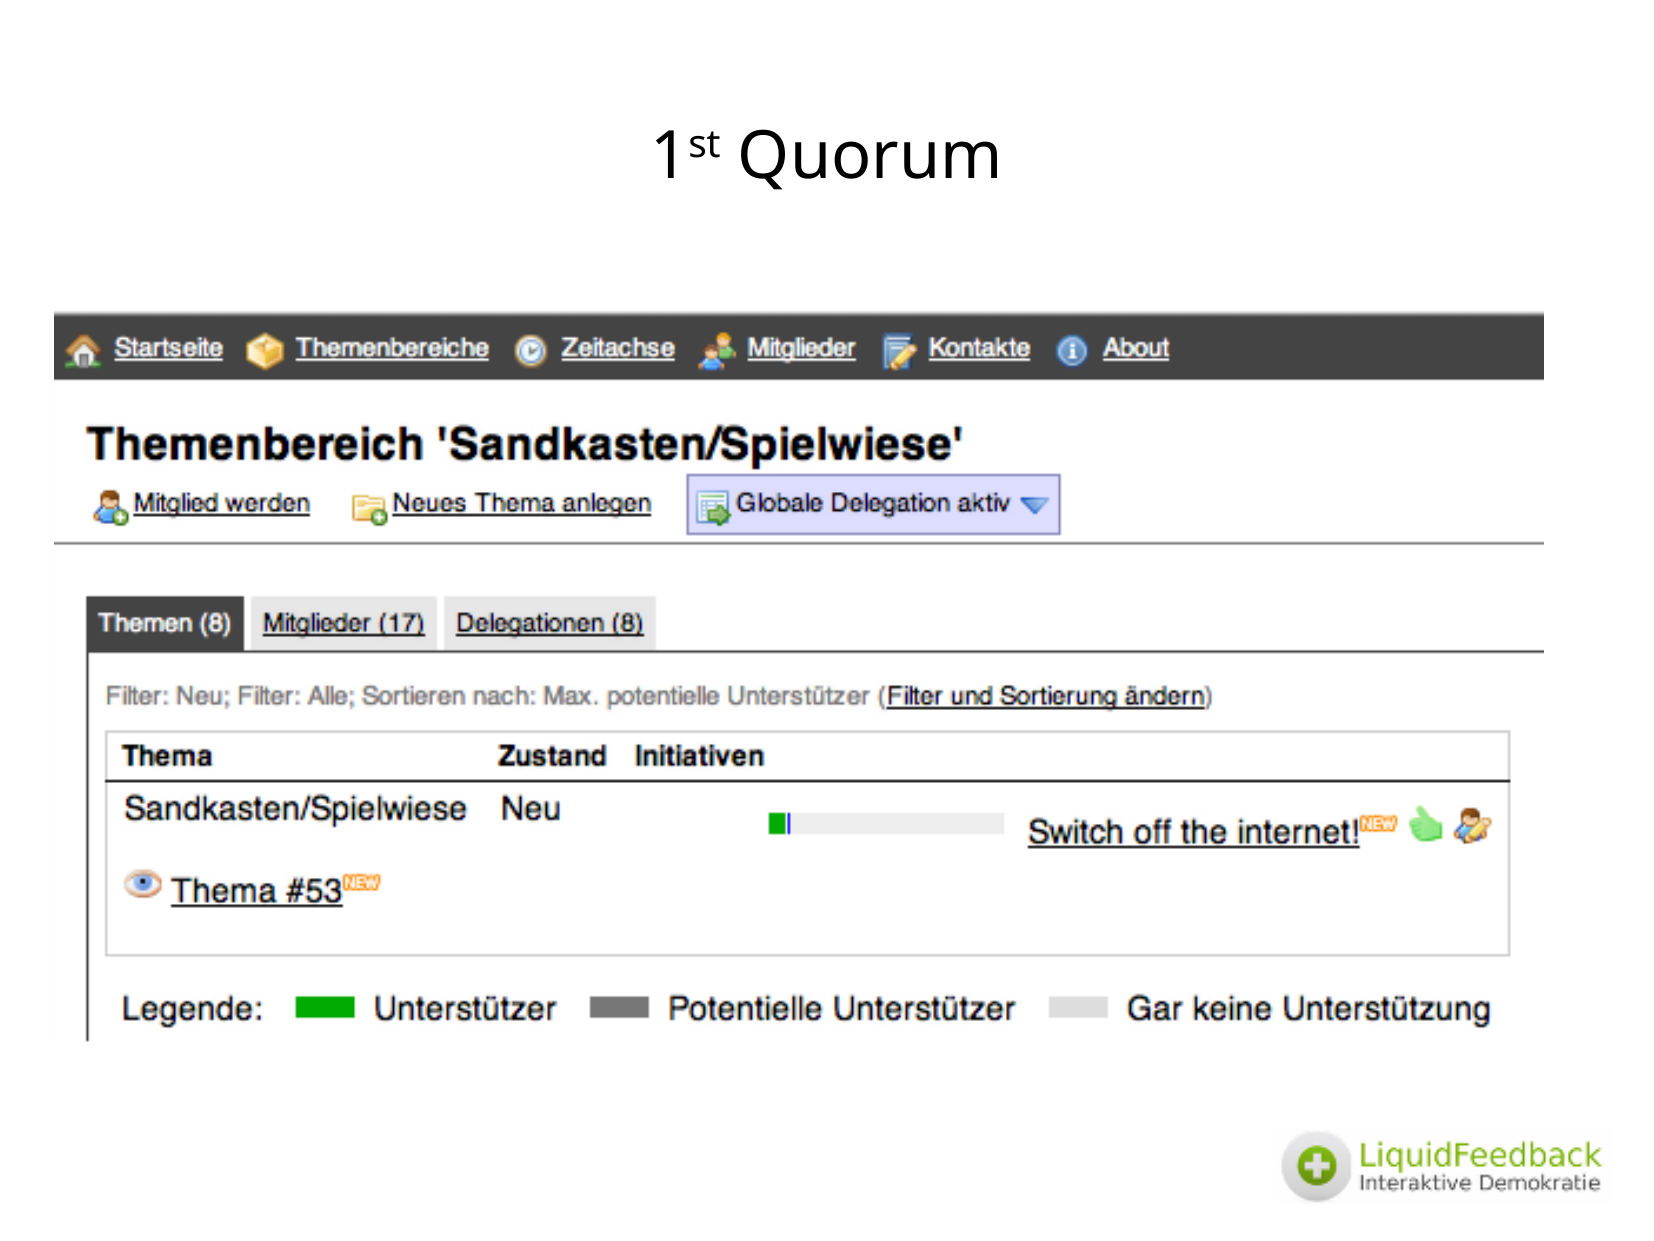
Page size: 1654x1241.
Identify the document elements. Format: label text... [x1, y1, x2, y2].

picture [54, 265, 1544, 1089]
picture [1276, 1127, 1613, 1205]
title 1st Quorum [82, 49, 1571, 257]
